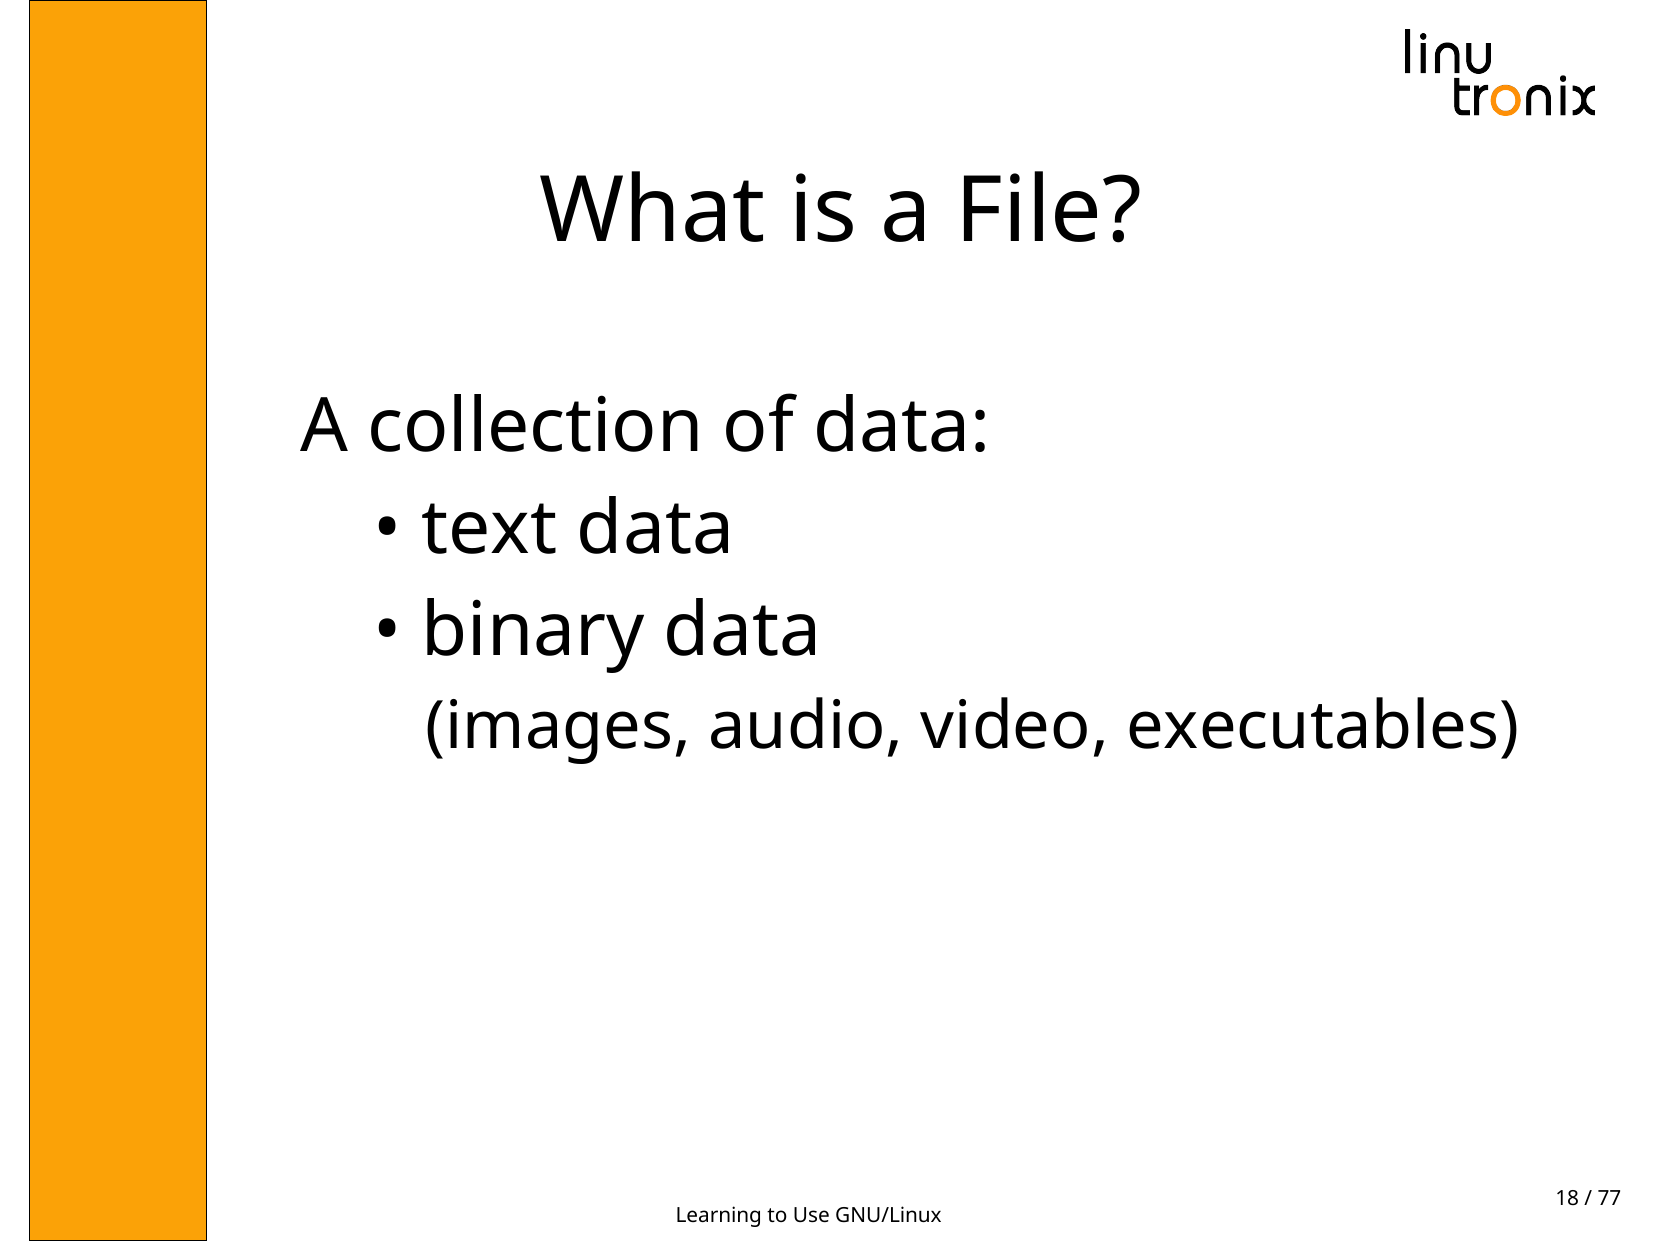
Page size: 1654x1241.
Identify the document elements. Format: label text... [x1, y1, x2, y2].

text_box A collection of data: • text data • binary data (images, audio, video, executables) [300, 370, 1628, 761]
text_box What is a File? [539, 143, 1201, 263]
picture [1405, 29, 1595, 116]
